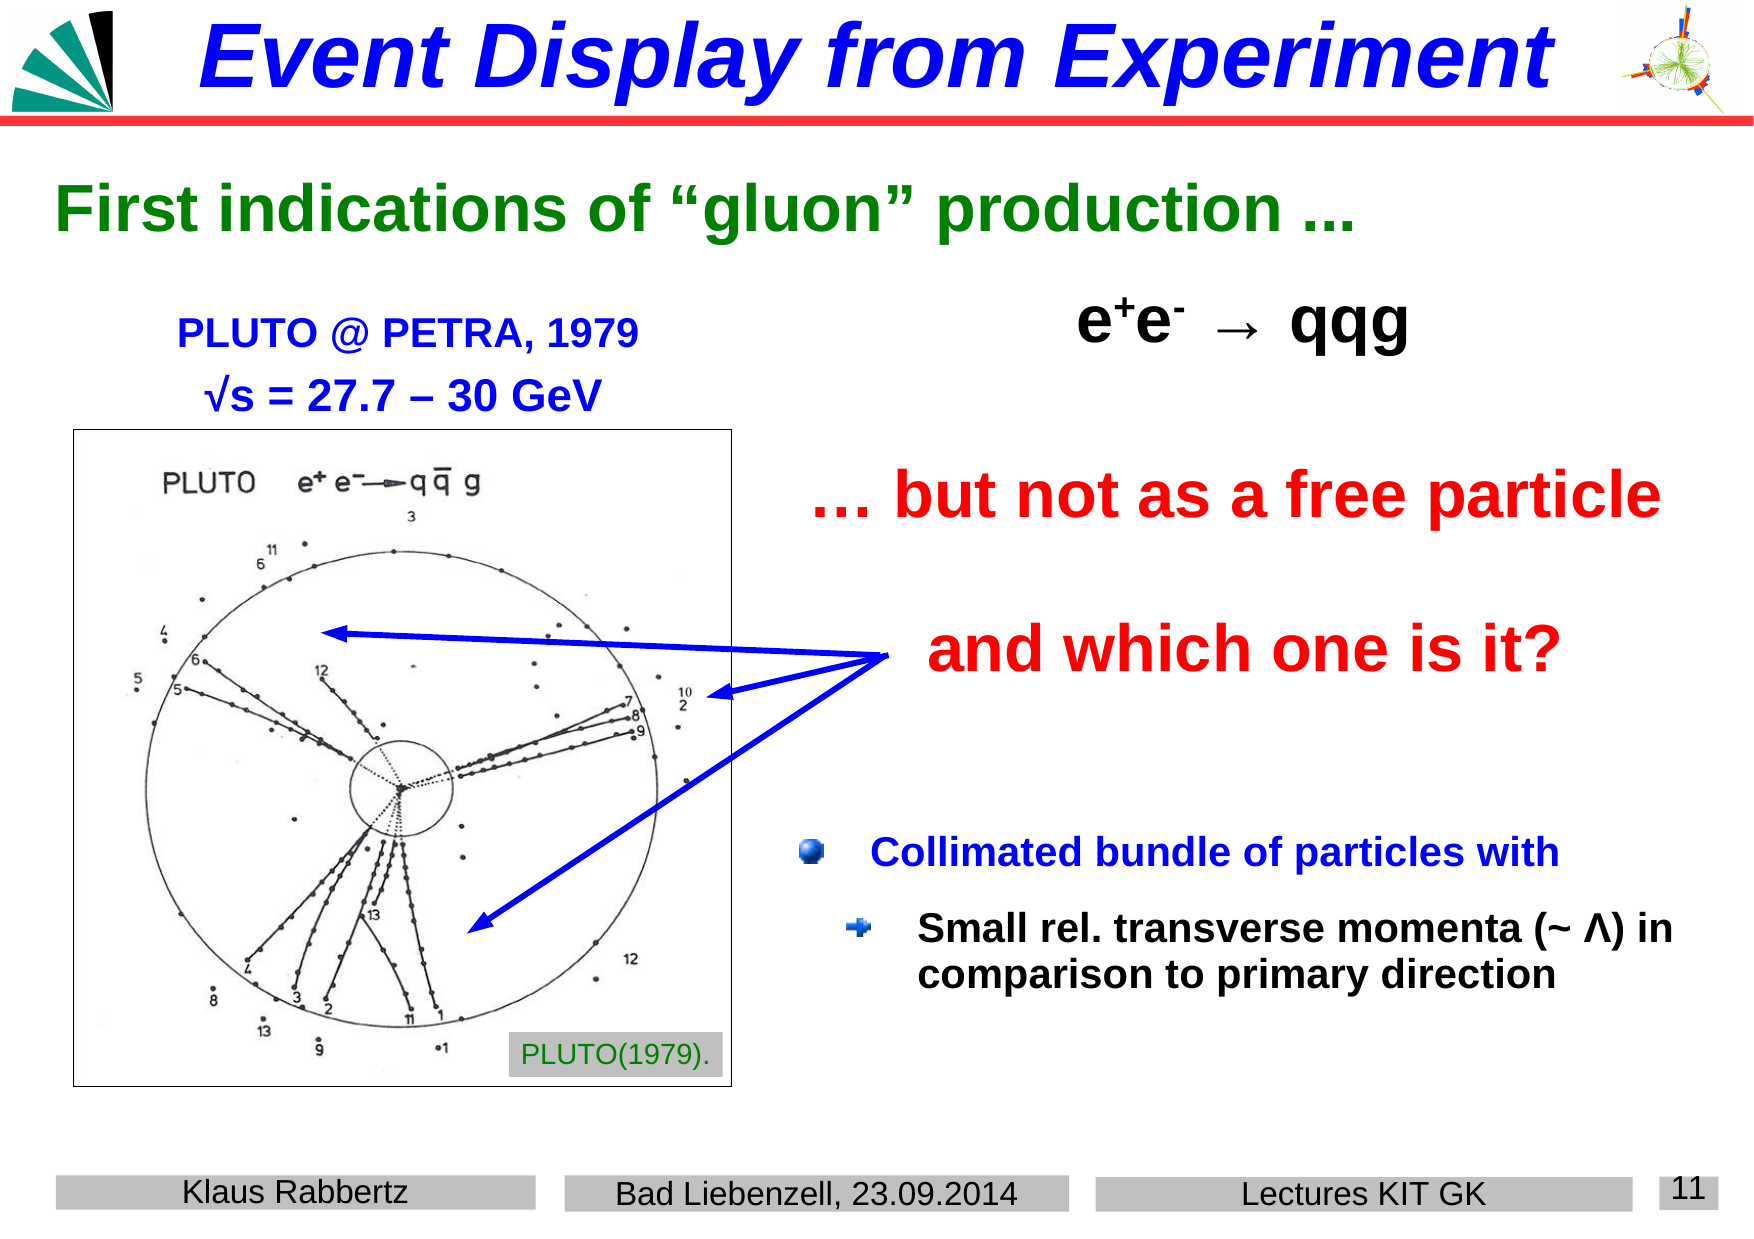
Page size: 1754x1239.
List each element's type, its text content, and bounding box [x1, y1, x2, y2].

picture [12, 11, 113, 113]
text_box and which one is it? [915, 605, 1578, 692]
text_box PLUTO @ PETRA, 1979 [165, 303, 651, 363]
list Collimated bundle of particles with Small rel. transverse momenta (~ Λ) in comparison to primary direction [787, 828, 1722, 1058]
text_box e+e- → qqg [1064, 275, 1425, 363]
text_box First indications of “gluon” production ... [43, 165, 1373, 253]
picture [73, 429, 732, 1087]
text_box … but not as a free particle [796, 451, 1678, 538]
title Event Display from Experiment [153, 0, 1600, 113]
text_box PLUTO(1979). [508, 1032, 723, 1077]
text_box √s = 27.7 – 30 GeV [192, 364, 615, 428]
picture [1622, 5, 1738, 113]
